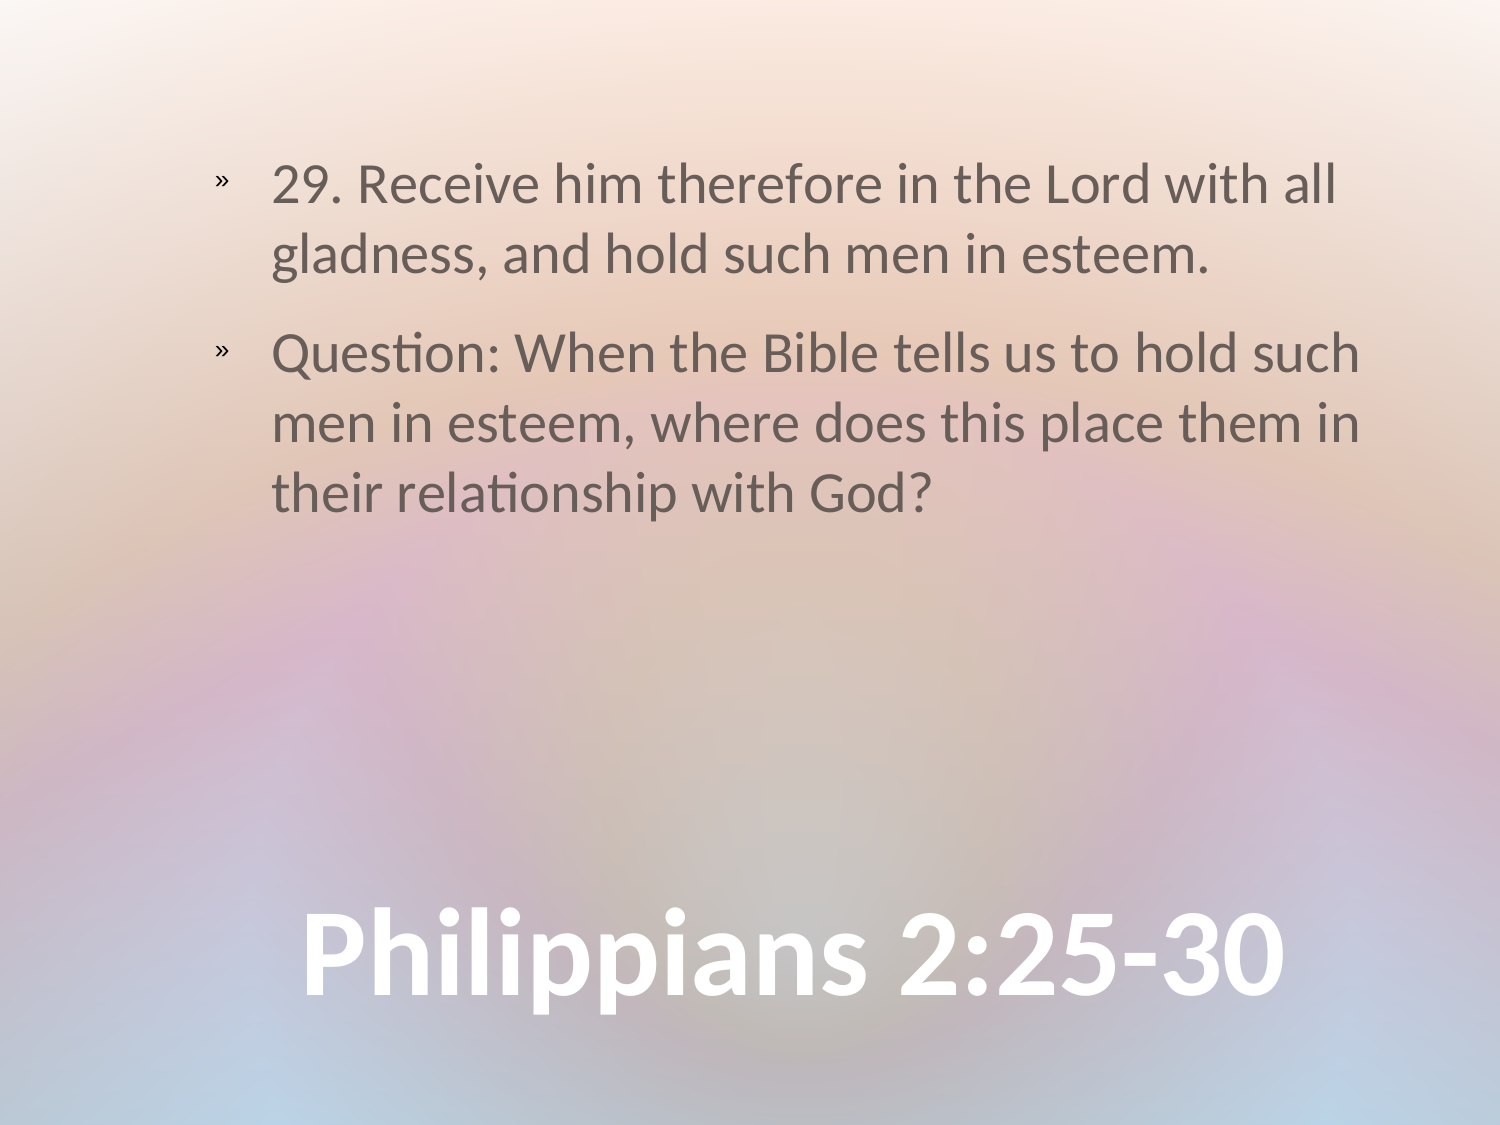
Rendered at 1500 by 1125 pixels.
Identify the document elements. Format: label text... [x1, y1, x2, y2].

title Philippians 2:25-30 [200, 863, 1388, 1050]
list 29. Receive him therefore in the Lord with all gladness, and hold such men in esteem. Question: When the Bible tells us to hold such men in esteem, where does this place them in their relationship with God? [200, 137, 1425, 863]
picture [0, 0, 1500, 1125]
